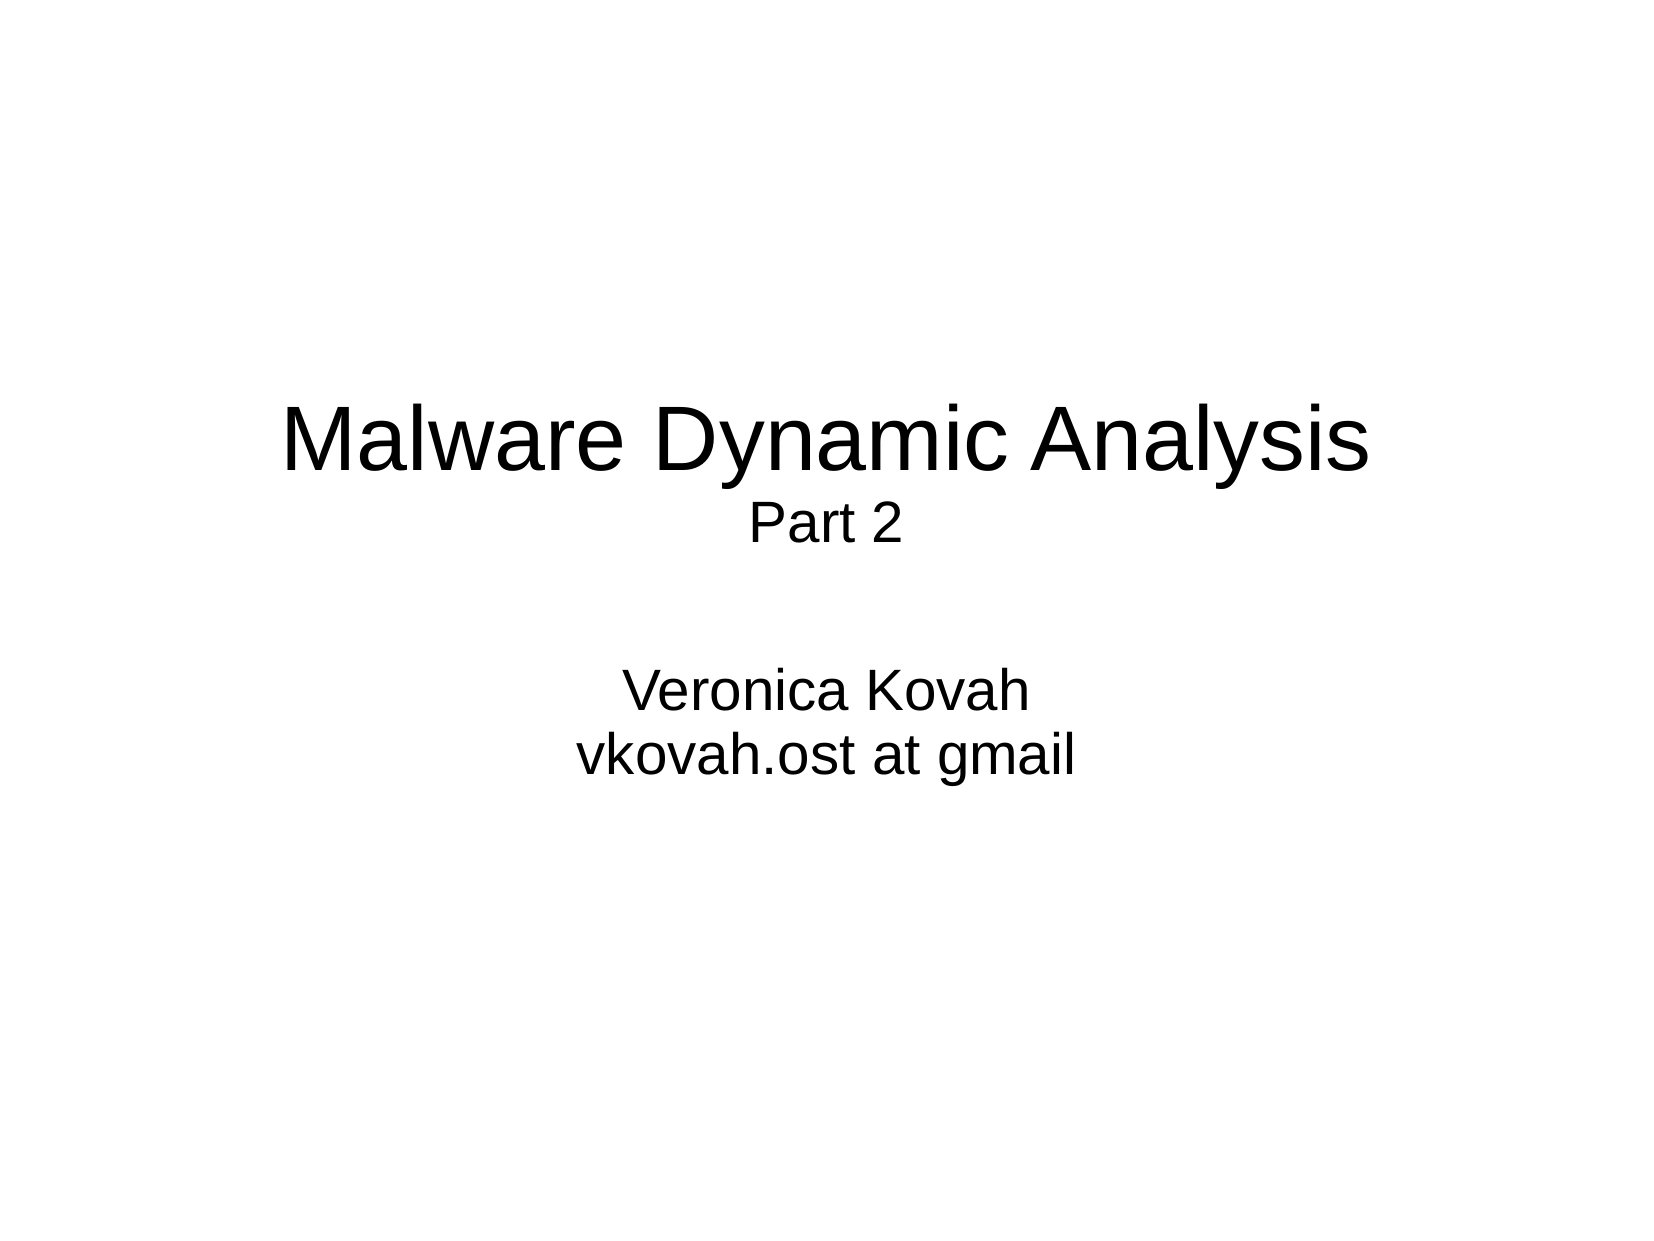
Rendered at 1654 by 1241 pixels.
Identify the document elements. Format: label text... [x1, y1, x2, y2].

subtitle Malware Dynamic Analysis Part 2 Veronica Kovah vkovah.ost at gmail [82, 49, 1571, 1125]
